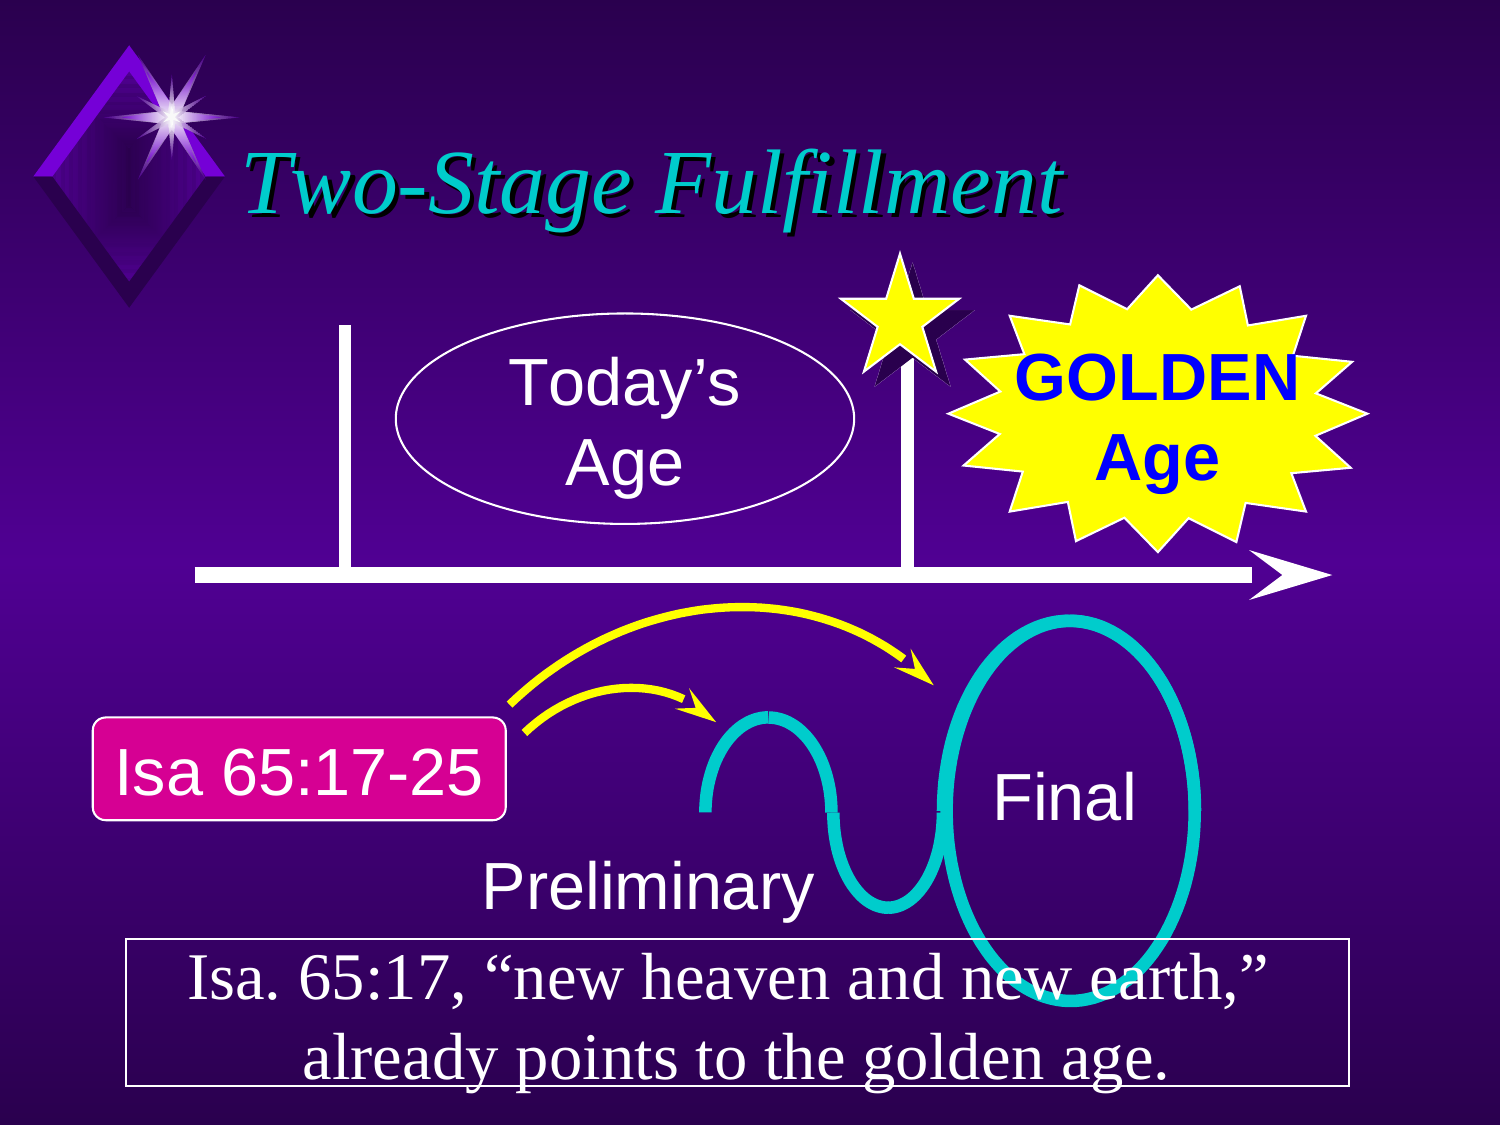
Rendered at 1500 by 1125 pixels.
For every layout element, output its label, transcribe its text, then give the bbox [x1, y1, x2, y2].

text_box Isa. 65:17, “new heaven and new earth,” already points to the golden age. [126, 938, 1349, 1087]
text_box Preliminary [466, 835, 926, 931]
text_box Final [977, 746, 1203, 842]
text_box GOLDEN Age [948, 275, 1368, 553]
text_box Preliminary [842, 835, 926, 901]
text_box [840, 253, 960, 372]
title Two-Stage Fulfillment [224, 78, 1388, 288]
text_box Today’s Age [395, 313, 855, 524]
text_box Isa 65:17-25 [92, 717, 506, 821]
